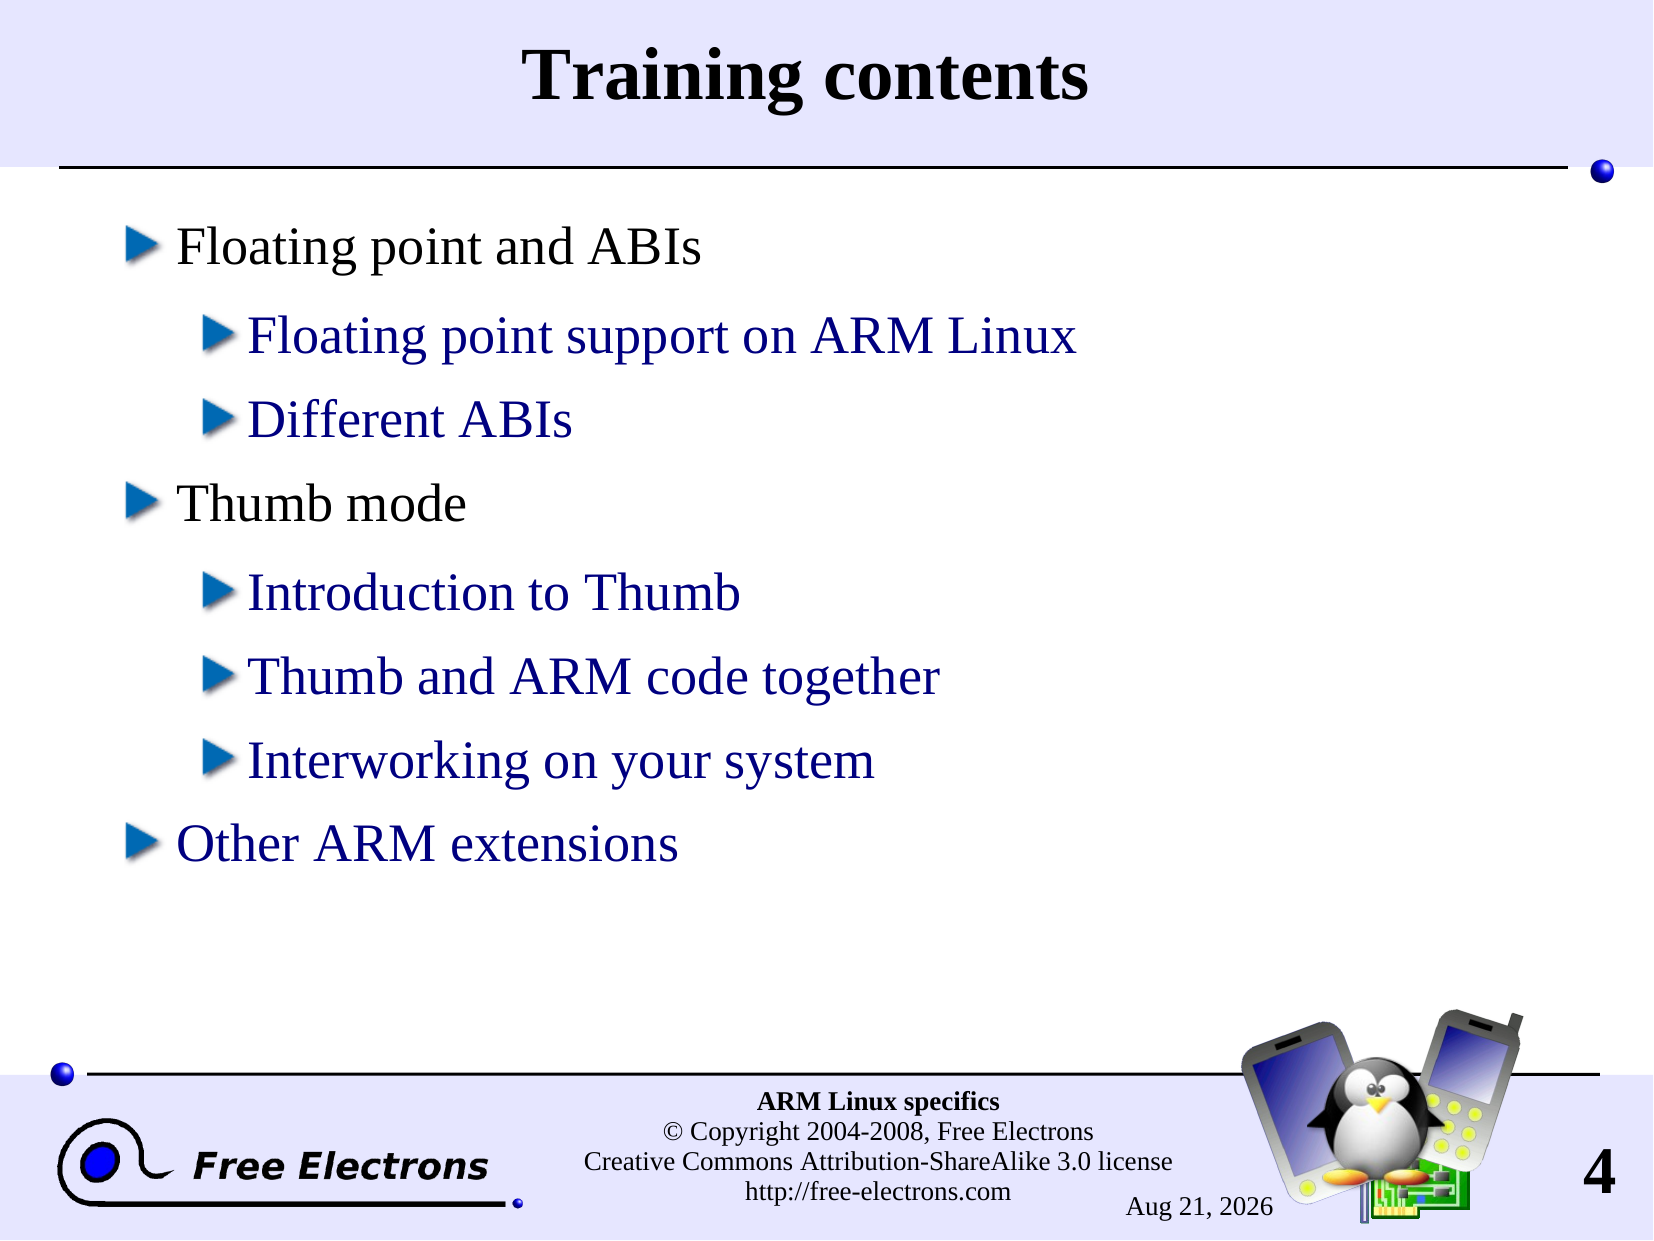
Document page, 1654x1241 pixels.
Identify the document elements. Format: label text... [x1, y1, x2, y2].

picture [50, 1107, 527, 1216]
list Floating point and ABIs Floating point support on ARM Linux Different ABIs Thumb mode Introduction to Thumb Thumb and ARM code together Interworking on your system Other ARM extensions [105, 216, 1557, 1019]
title Training contents [60, 25, 1551, 124]
picture [1225, 1019, 1536, 1241]
